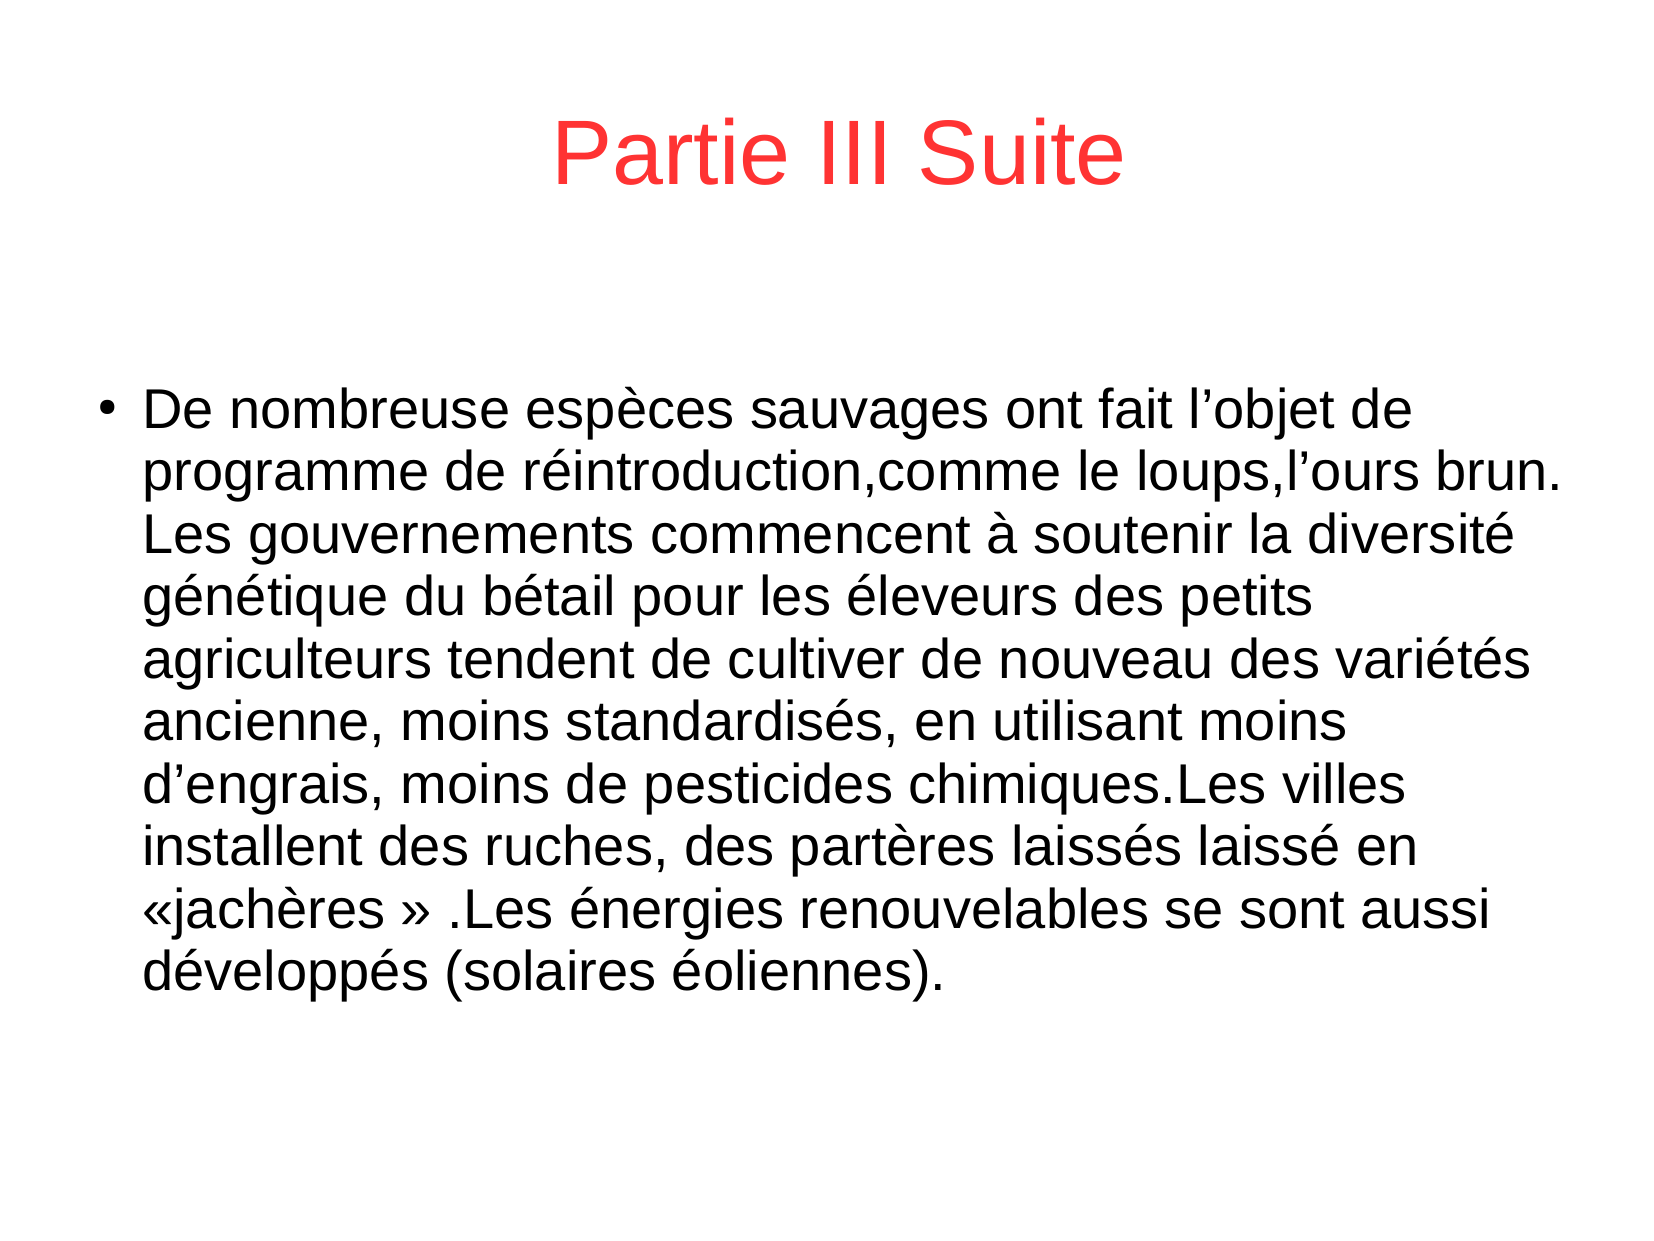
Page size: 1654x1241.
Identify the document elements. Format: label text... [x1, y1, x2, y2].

list De nombreuse espèces sauvages ont fait l’objet de programme de réintroduction,comme le loups,l’ours brun. Les gouvernements commencent à soutenir la diversité génétique du bétail pour les éleveurs des petits agriculteurs tendent de cultiver de nouveau des variétés ancienne, moins standardisés, en utilisant moins d’engrais, moins de pesticides chimiques.Les villes installent des ruches, des partères laissés laissé en «jachères » .Les énergies renouvelables se sont aussi développés (solaires éoliennes). [82, 290, 1571, 1010]
title Partie III Suite [82, 49, 1571, 257]
